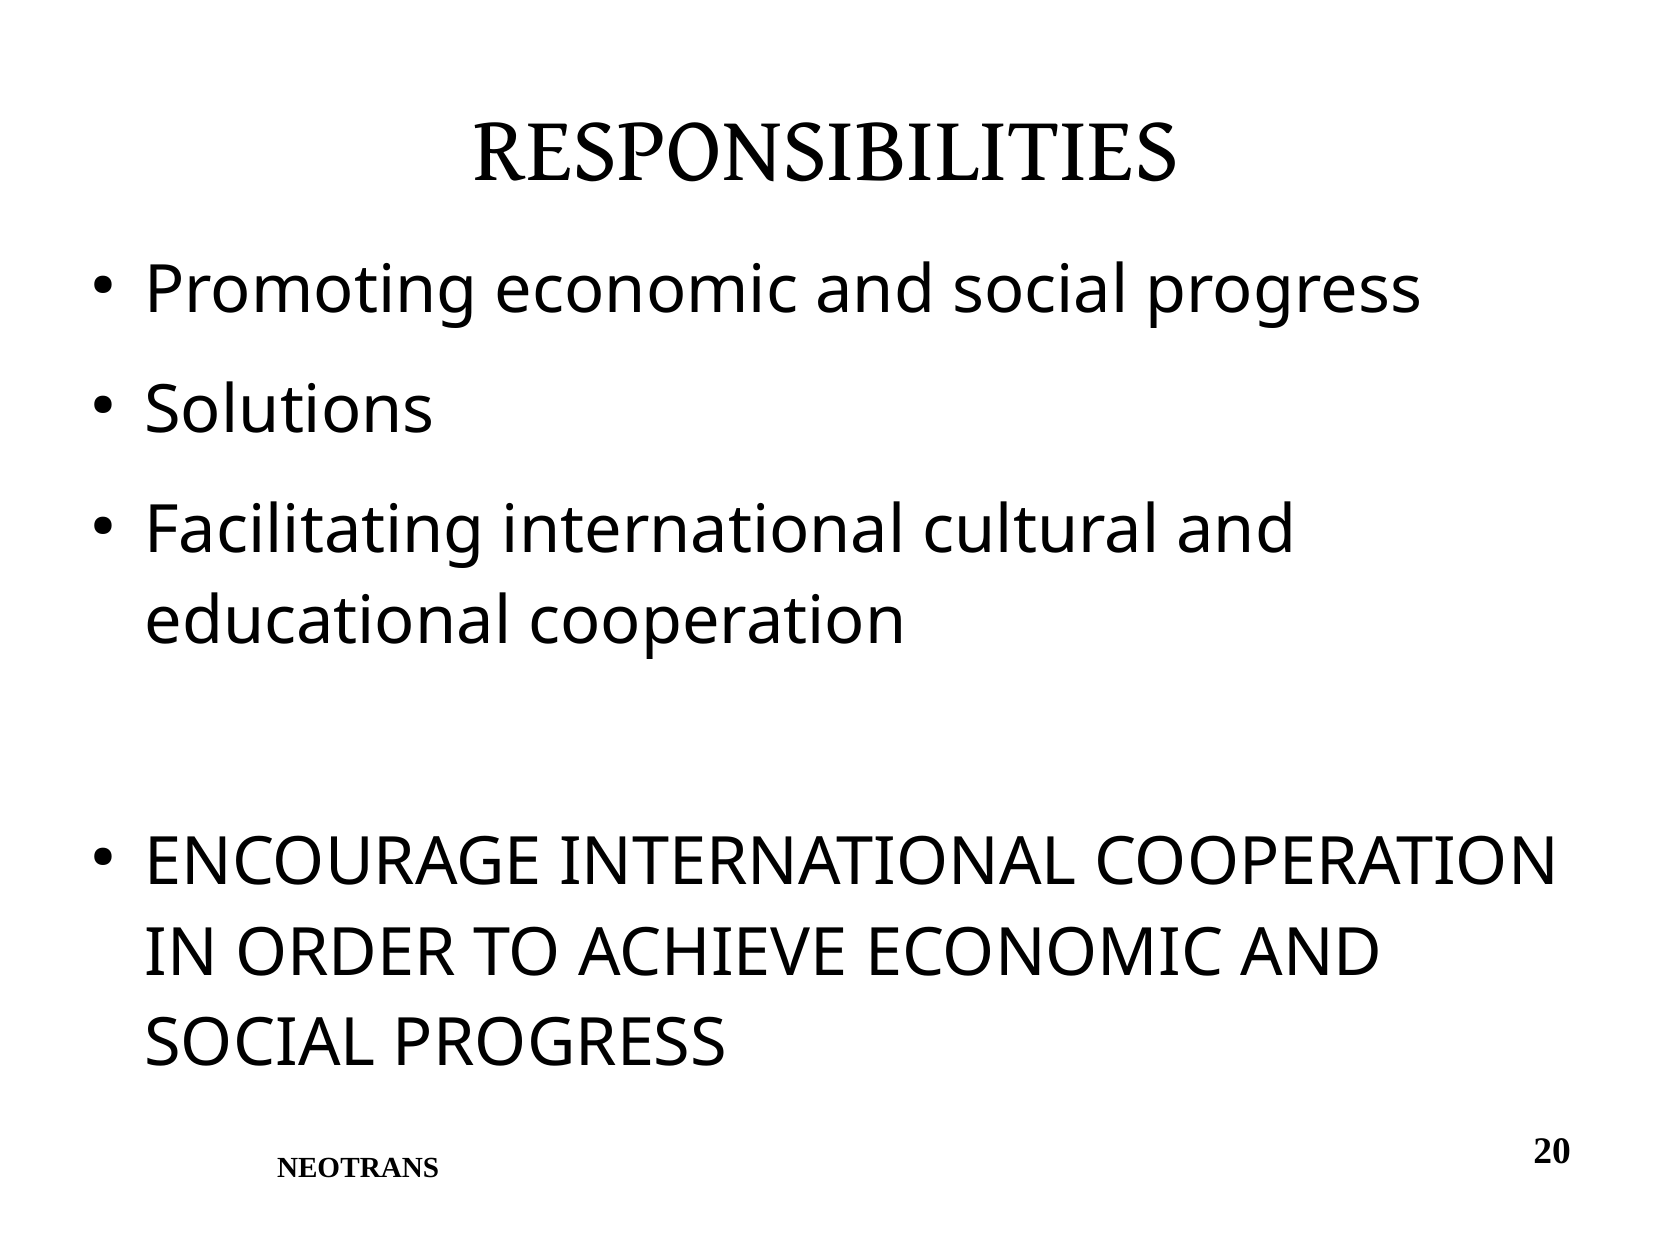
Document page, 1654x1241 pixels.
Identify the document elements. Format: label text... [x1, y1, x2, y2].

list Promoting economic and social progress Solutions Facilitating international cultural and educational cooperation ENCOURAGE INTERNATIONAL COOPERATION IN ORDER TO ACHIEVE ECONOMIC AND SOCIAL PROGRESS [73, 241, 1562, 1199]
title RESPONSIBILITIES [82, 49, 1571, 257]
